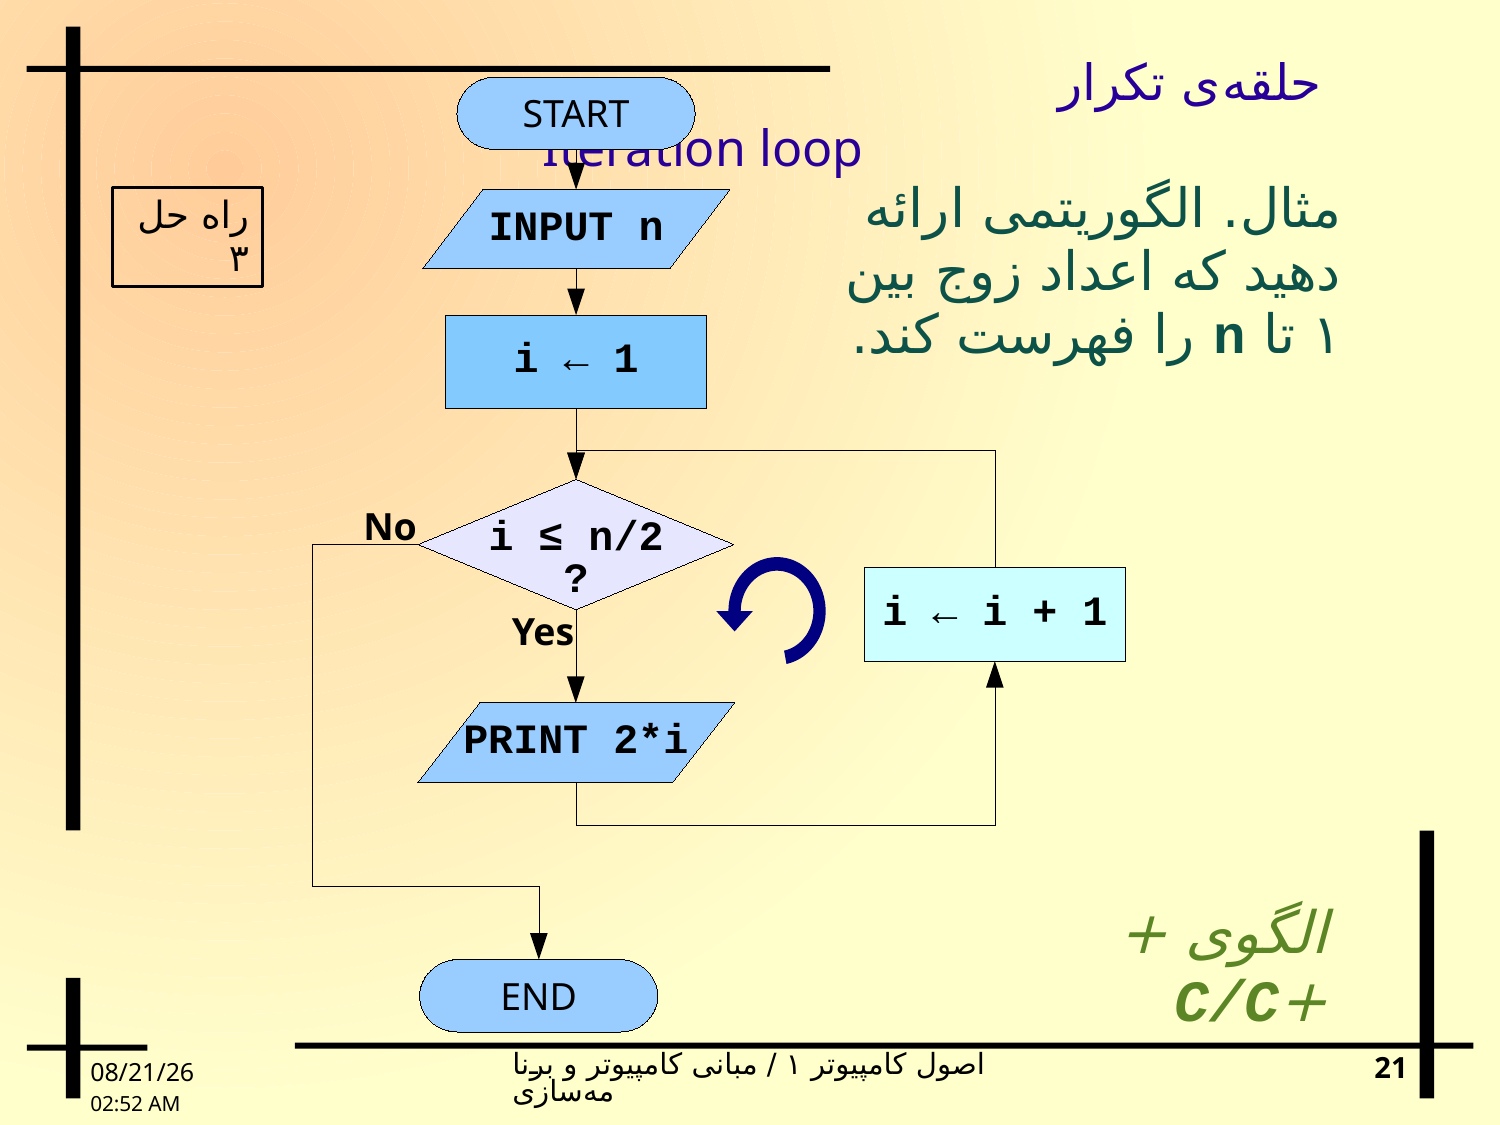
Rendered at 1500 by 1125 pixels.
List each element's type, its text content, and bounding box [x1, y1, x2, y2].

list مثال. الگوریتمی ارائه دهید که اعداد زوج بین ۱ تا n را فهرست کند. [825, 177, 1395, 432]
text_box PRINT 2*i [417, 702, 735, 783]
list الگوی ++C/C [1012, 900, 1381, 992]
text_box END [419, 959, 658, 1033]
text_box START [456, 77, 696, 150]
text_box i ≤ n/2 ? [418, 479, 734, 610]
text_box i ← 1 [445, 315, 707, 409]
title حلقه‌ی تکرار Iteration loop [62, 57, 1344, 178]
text_box راه حل ۳ [112, 187, 263, 261]
text_box Yes [497, 597, 585, 657]
text_box No [348, 493, 425, 552]
text_box INPUT n [422, 189, 730, 269]
text_box [716, 557, 826, 664]
text_box i ← i + 1 [864, 567, 1126, 662]
